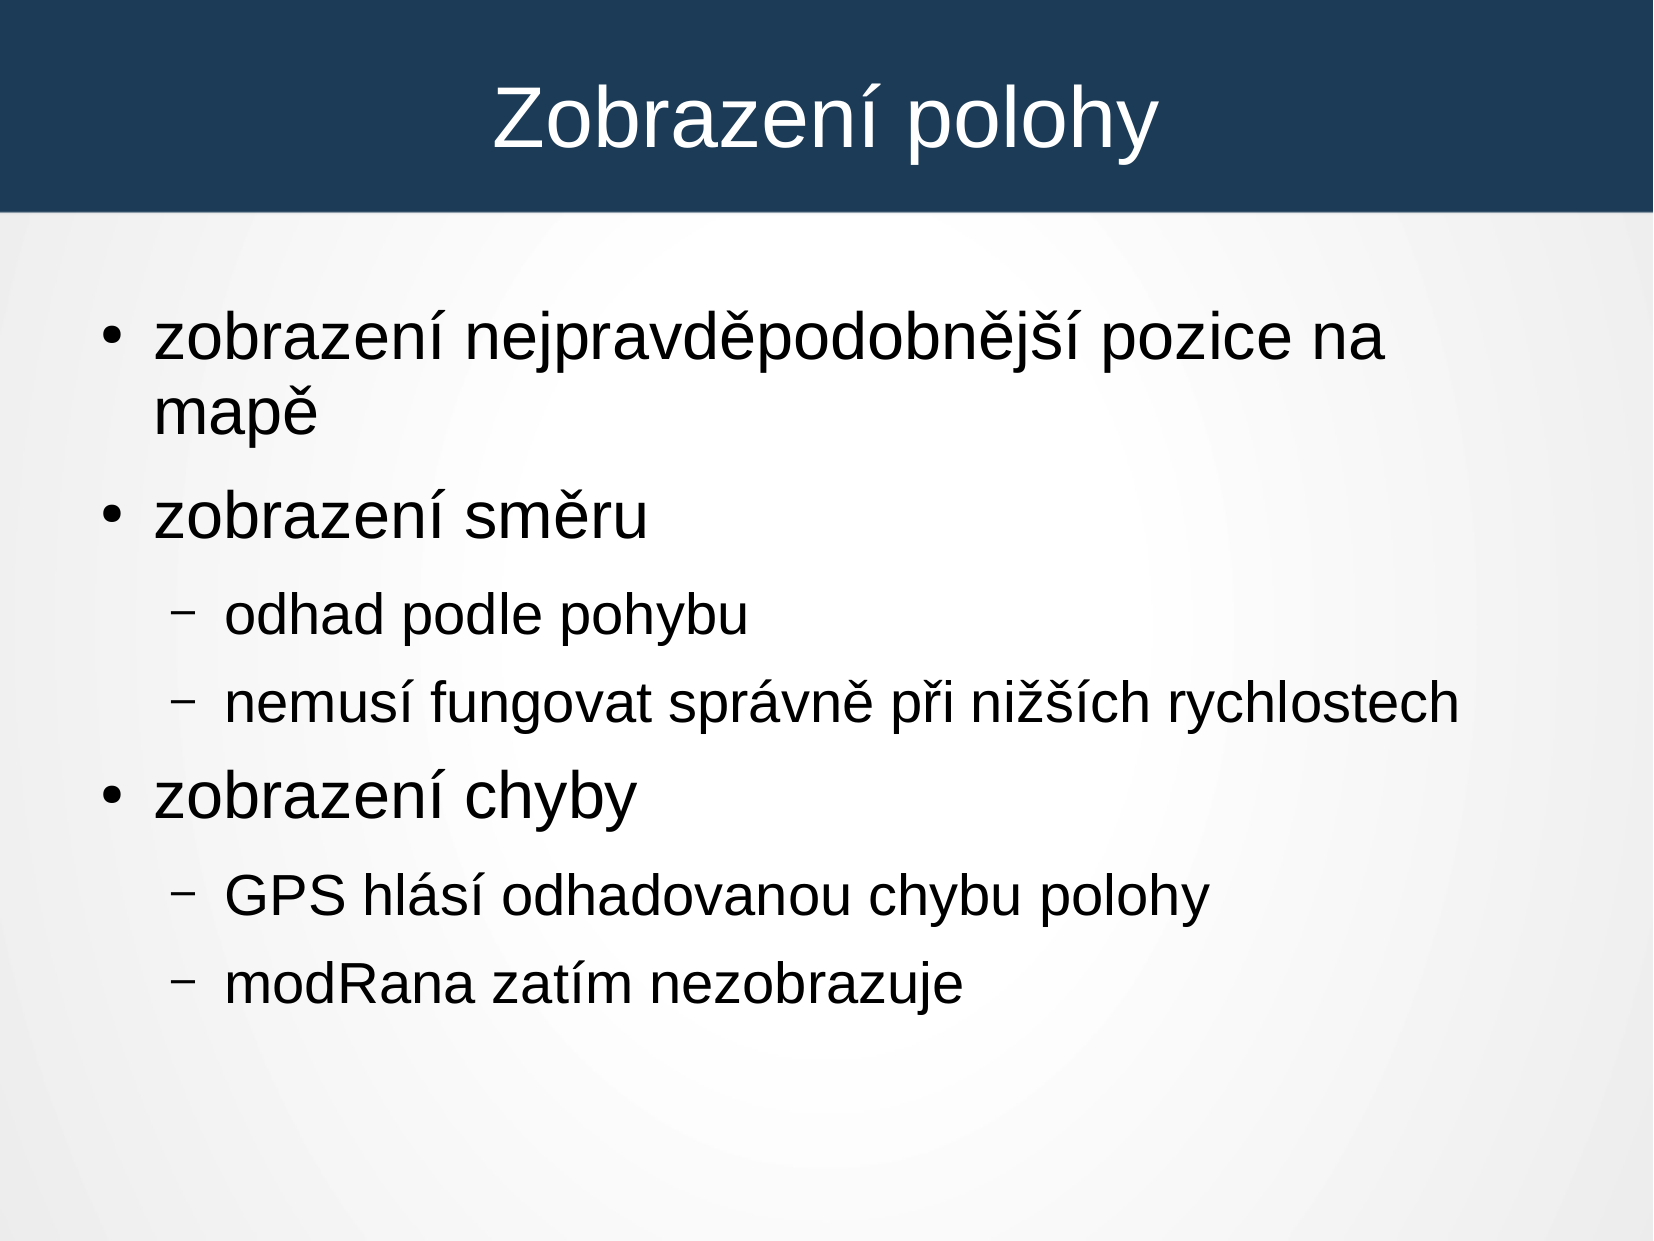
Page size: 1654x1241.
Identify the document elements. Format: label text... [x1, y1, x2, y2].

title Zobrazení polohy [82, 47, 1571, 189]
picture [0, 0, 1653, 1241]
list zobrazení nejpravděpodobnější pozice na mapě zobrazení směru odhad podle pohybu nemusí fungovat správně při nižších rychlostech zobrazení chyby GPS hlásí odhadovanou chybu polohy modRana zatím nezobrazuje [82, 299, 1571, 1063]
